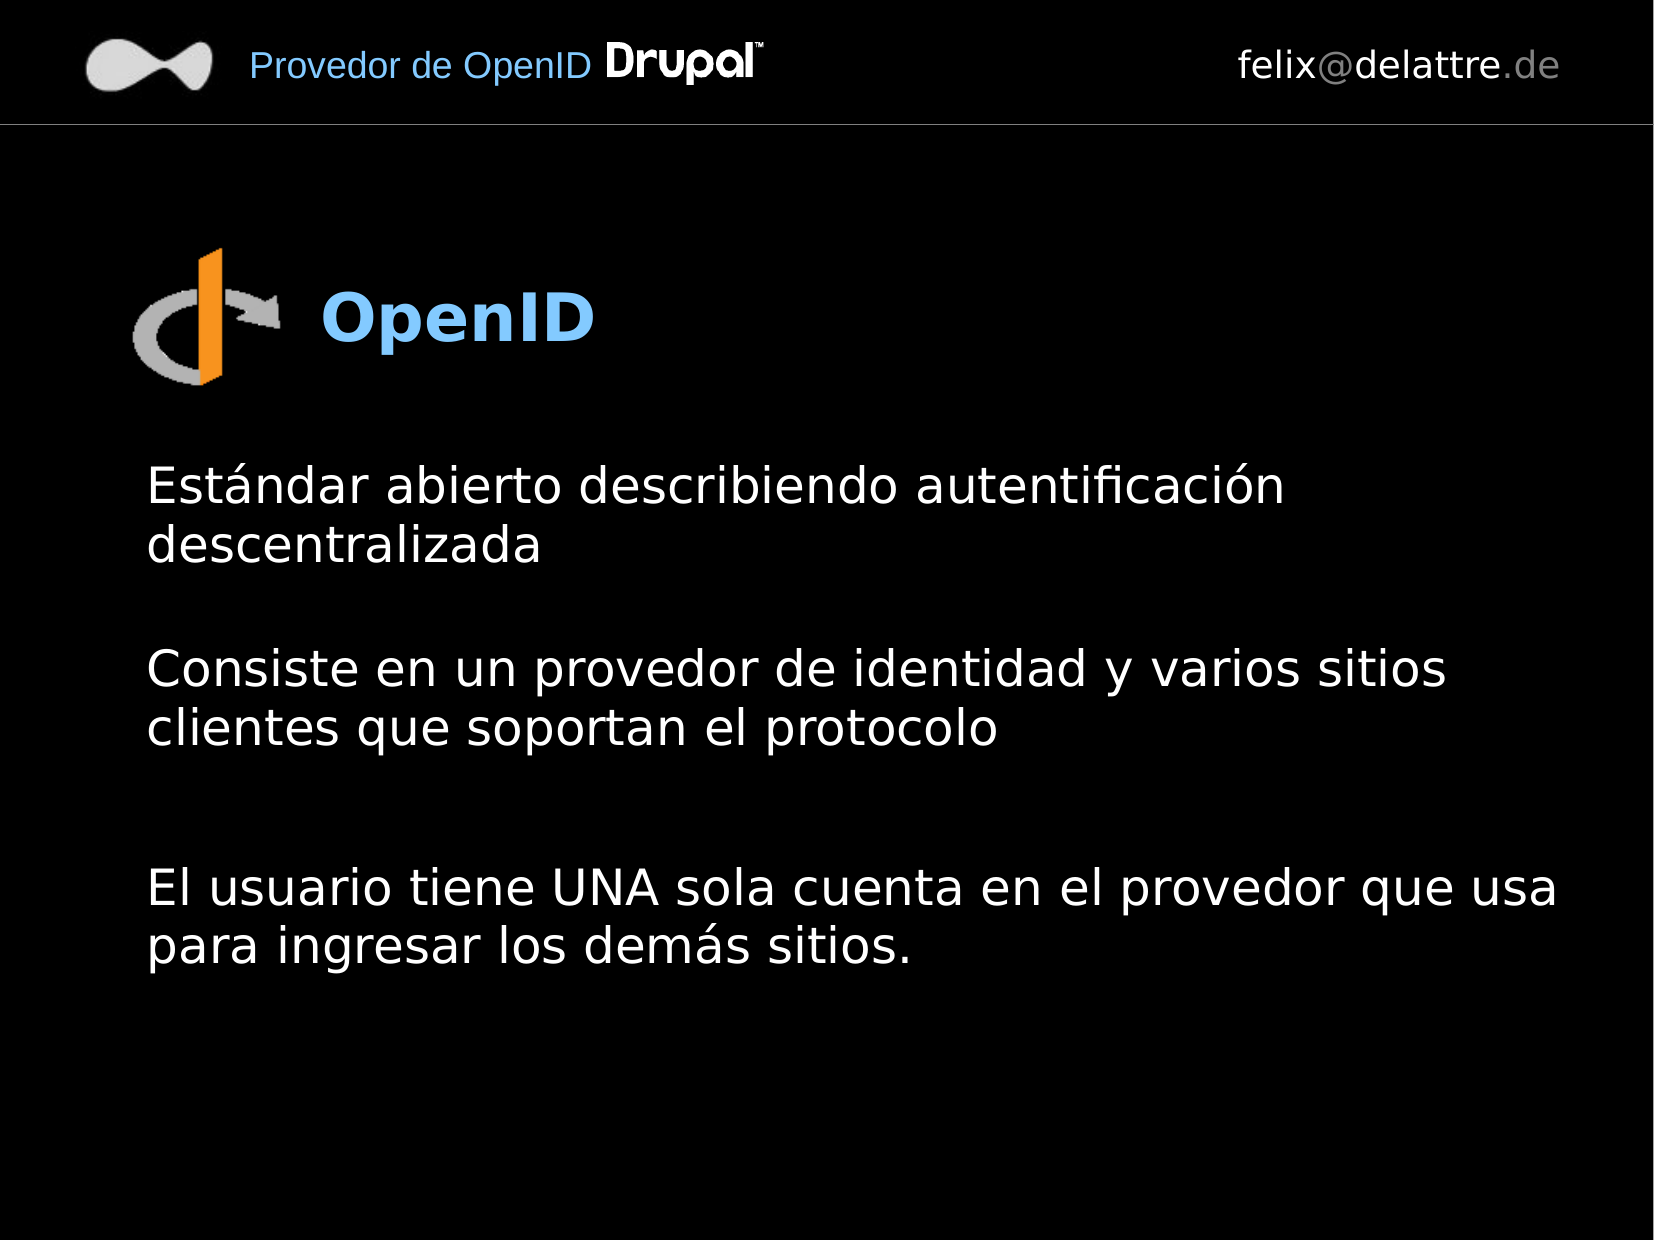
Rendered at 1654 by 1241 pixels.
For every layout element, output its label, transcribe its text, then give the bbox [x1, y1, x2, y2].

text_box Consiste en un provedor de identidad y varios sitios clientes que soportan el protocolo [131, 633, 1577, 765]
picture [119, 228, 589, 406]
text_box OpenID [305, 271, 613, 365]
text_box Estándar abierto describiendo autentificación descentralizada [131, 449, 1577, 582]
text_box El usuario tiene UNA sola cuenta en el provedor que usa para ingresar los demás sitios. [131, 851, 1577, 983]
picture [62, 31, 229, 104]
